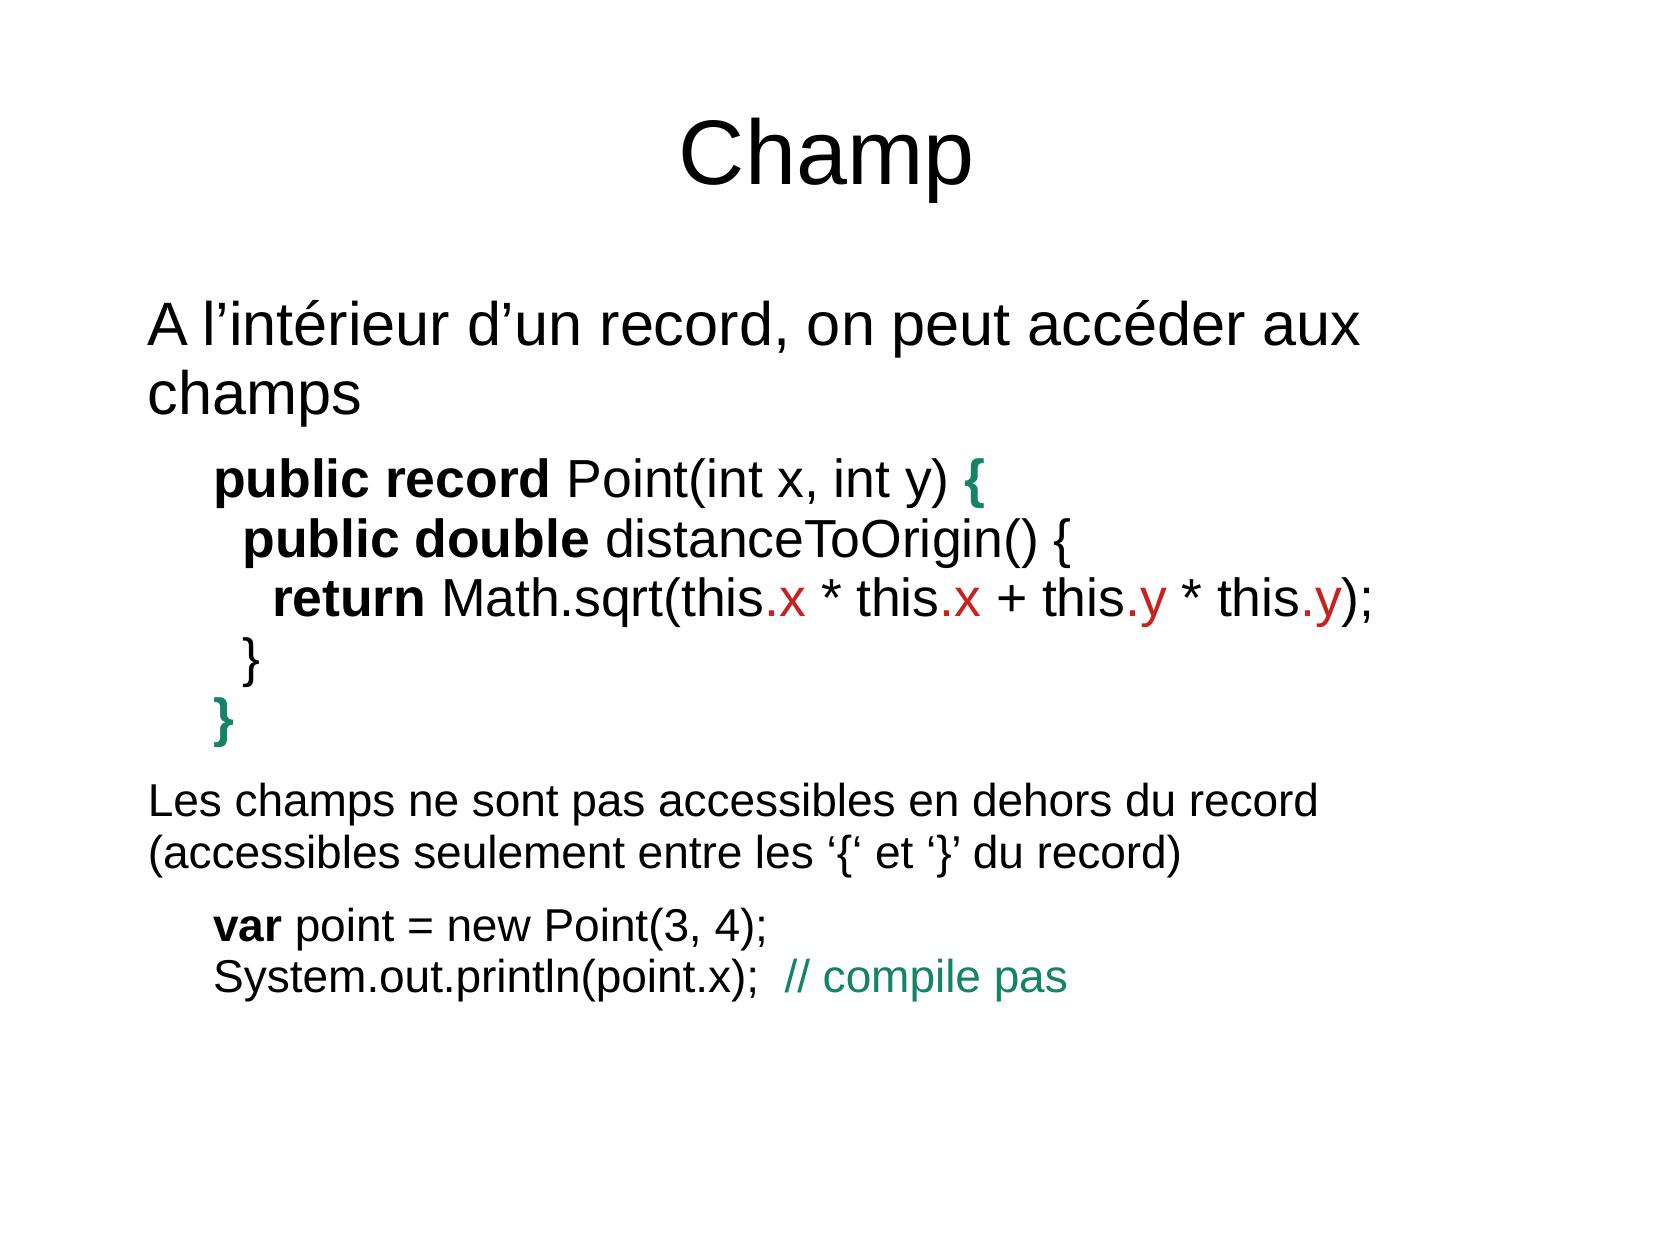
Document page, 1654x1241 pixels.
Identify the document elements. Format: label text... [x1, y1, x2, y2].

list A l’intérieur d’un record, on peut accéder aux champs public record Point(int x, int y) { public double distanceToOrigin() { return Math.sqrt(this.x * this.x + this.y * this.y); } } Les champs ne sont pas accessibles en dehors du record (accessibles seulement entre les ‘{‘ et ‘}’ du record) var point = new Point(3, 4); System.out.println(point.x); // compile pas [82, 290, 1571, 1010]
title Champ [82, 49, 1571, 257]
